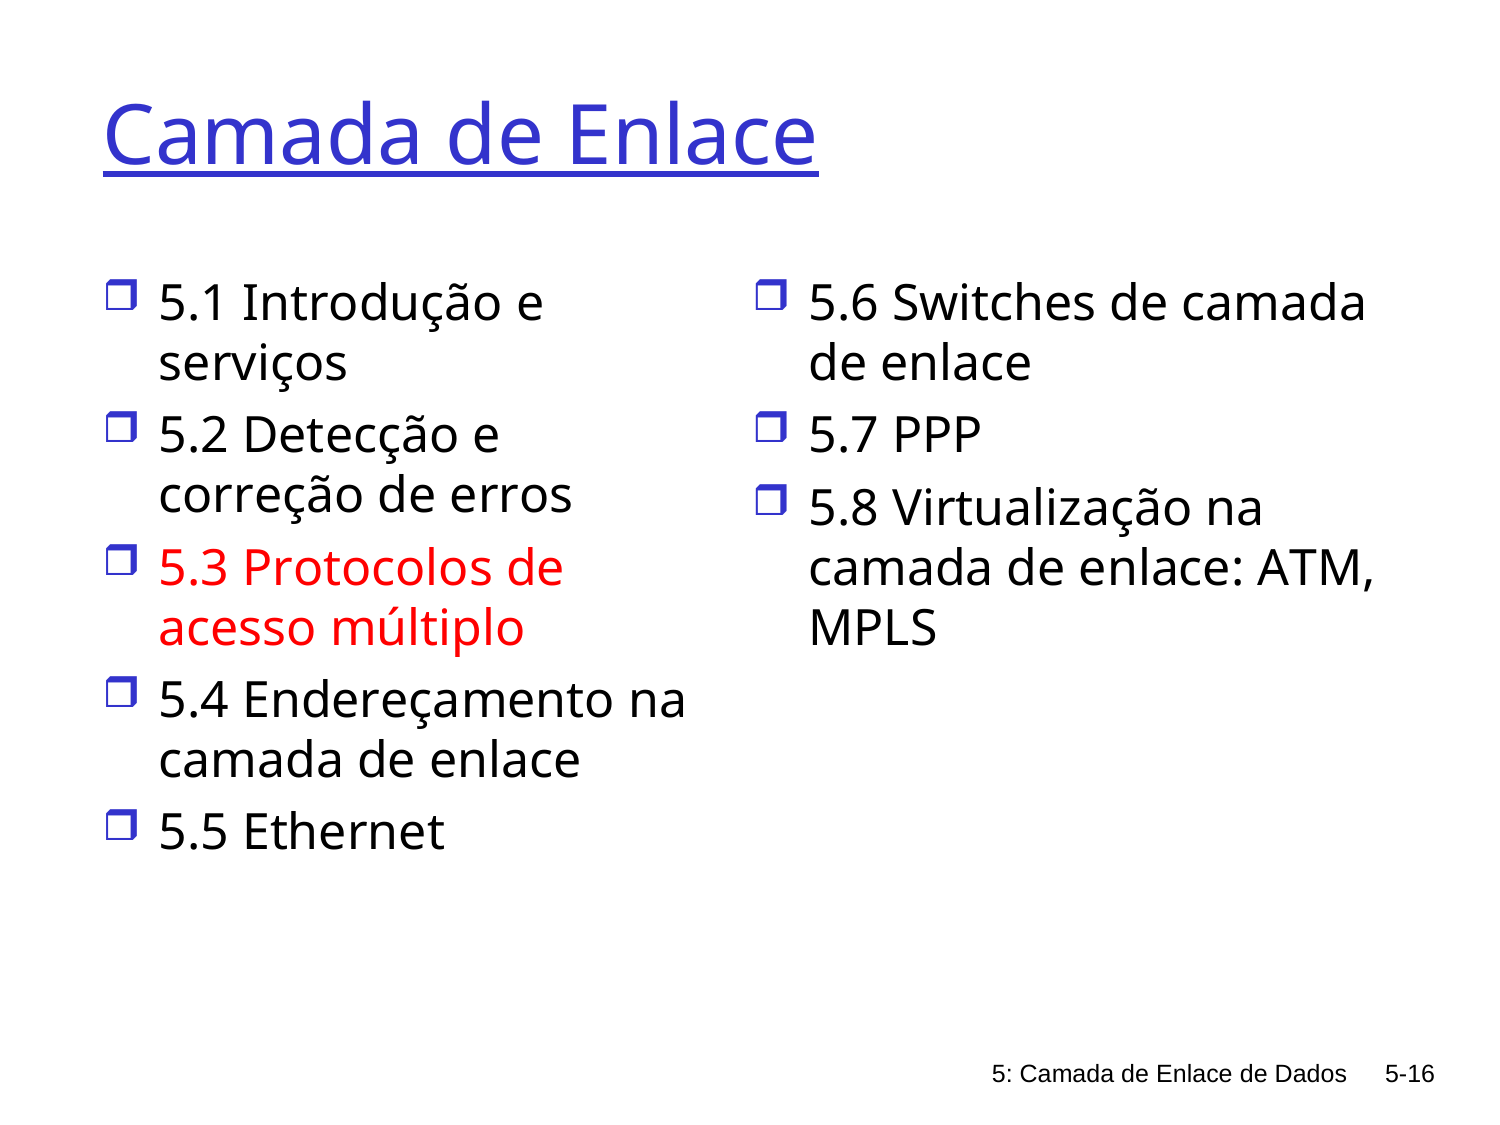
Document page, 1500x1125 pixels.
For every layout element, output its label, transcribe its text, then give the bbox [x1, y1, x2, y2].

list 5.6 Switches de camada de enlace 5.7 PPP 5.8 Virtualização na camada de enlace: ATM, MPLS [737, 262, 1403, 1026]
text_box 5: Camada de Enlace de Dados [837, 1050, 1339, 1125]
title Camada de Enlace [87, 37, 1363, 225]
text_box 5-<número> [1339, 1050, 1451, 1125]
list 5.1 Introdução e serviços 5.2 Detecção e correção de erros 5.3 Protocolos de acesso múltiplo 5.4 Endereçamento na camada de enlace 5.5 Ethernet [87, 262, 713, 1026]
